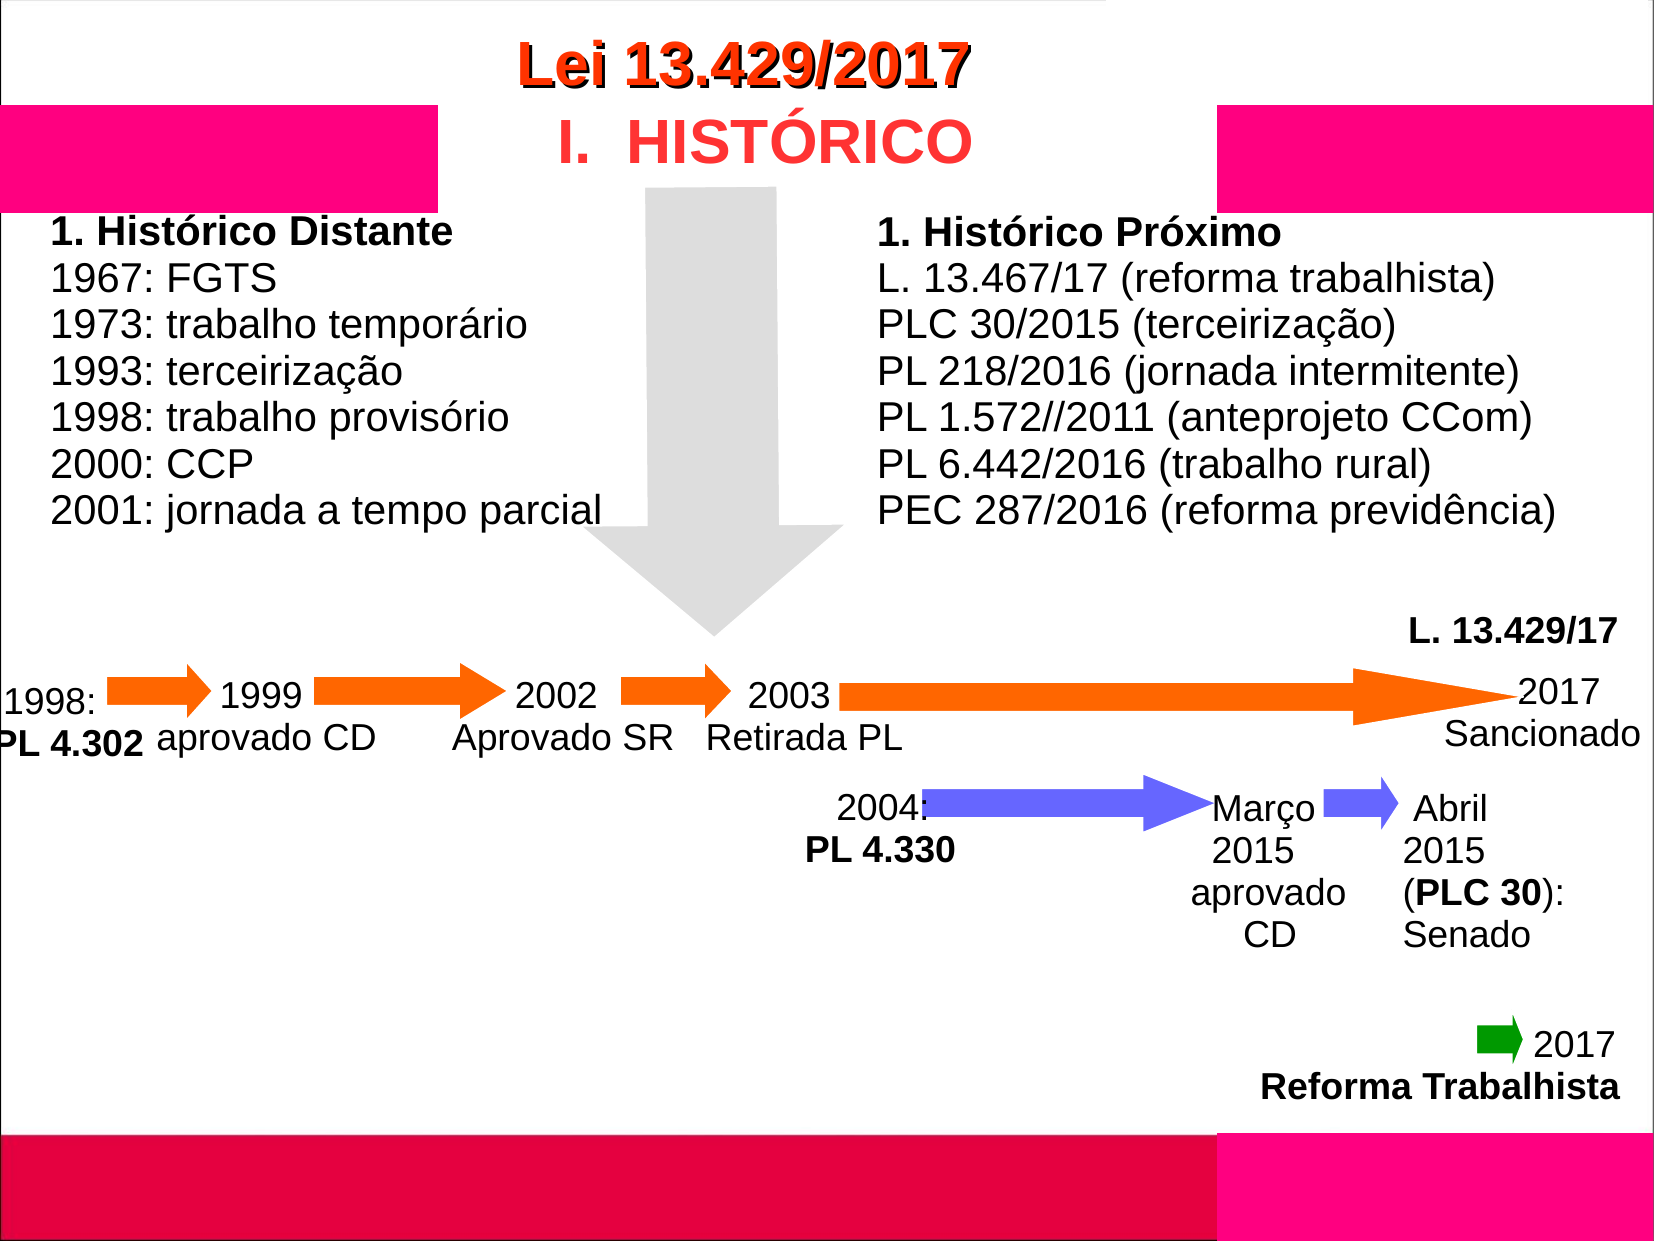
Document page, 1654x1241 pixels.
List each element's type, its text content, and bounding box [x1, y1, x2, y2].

text_box Lei 13.429/2017 [501, 21, 987, 108]
text_box Abril 2015 (PLC 30): Senado [1387, 780, 1583, 965]
picture [0, 0, 1654, 682]
text_box I. HISTÓRICO [543, 100, 1007, 187]
text_box [312, 676, 437, 706]
picture [0, 706, 1654, 1241]
text_box [1476, 1009, 1524, 1069]
text_box 1998: PL 4.302 [0, 672, 213, 774]
text_box [1322, 773, 1387, 833]
text_box [838, 667, 1524, 727]
text_box 2002 Aprovado SR [437, 667, 690, 767]
text_box [459, 661, 469, 667]
text_box 2017 Sancionado [1429, 662, 1654, 762]
text_box L. 13.429/17 [1393, 602, 1648, 661]
text_box 2004: PL 4.330 [779, 779, 981, 880]
text_box [1142, 773, 1159, 780]
text_box Março 2015 aprovado CD [1133, 780, 1387, 964]
text_box 1. Histórico Próximo L. 13.467/17 (reforma trabalhista) PLC 30/2015 (terceirização) PL 218/2016 (jornada intermitente) PL 1.572//2011 (anteprojeto CCom) PL 6.442/2016 (trabalho rural) PEC 287/2016 (reforma previdência) [862, 200, 1619, 544]
text_box [620, 676, 690, 706]
text_box 2003 Retirada PL [690, 667, 963, 767]
text_box [580, 187, 847, 638]
text_box 2017 Reforma Trabalhista [1192, 1015, 1648, 1116]
text_box [981, 788, 1133, 818]
text_box 1. Histórico Distante 1967: FGTS 1973: trabalho temporário 1993: terceirização 1998: trabalho provisório 2000: CCP 2001: jornada a tempo parcial [35, 200, 646, 544]
text_box 1999 aprovado CD [141, 667, 414, 767]
